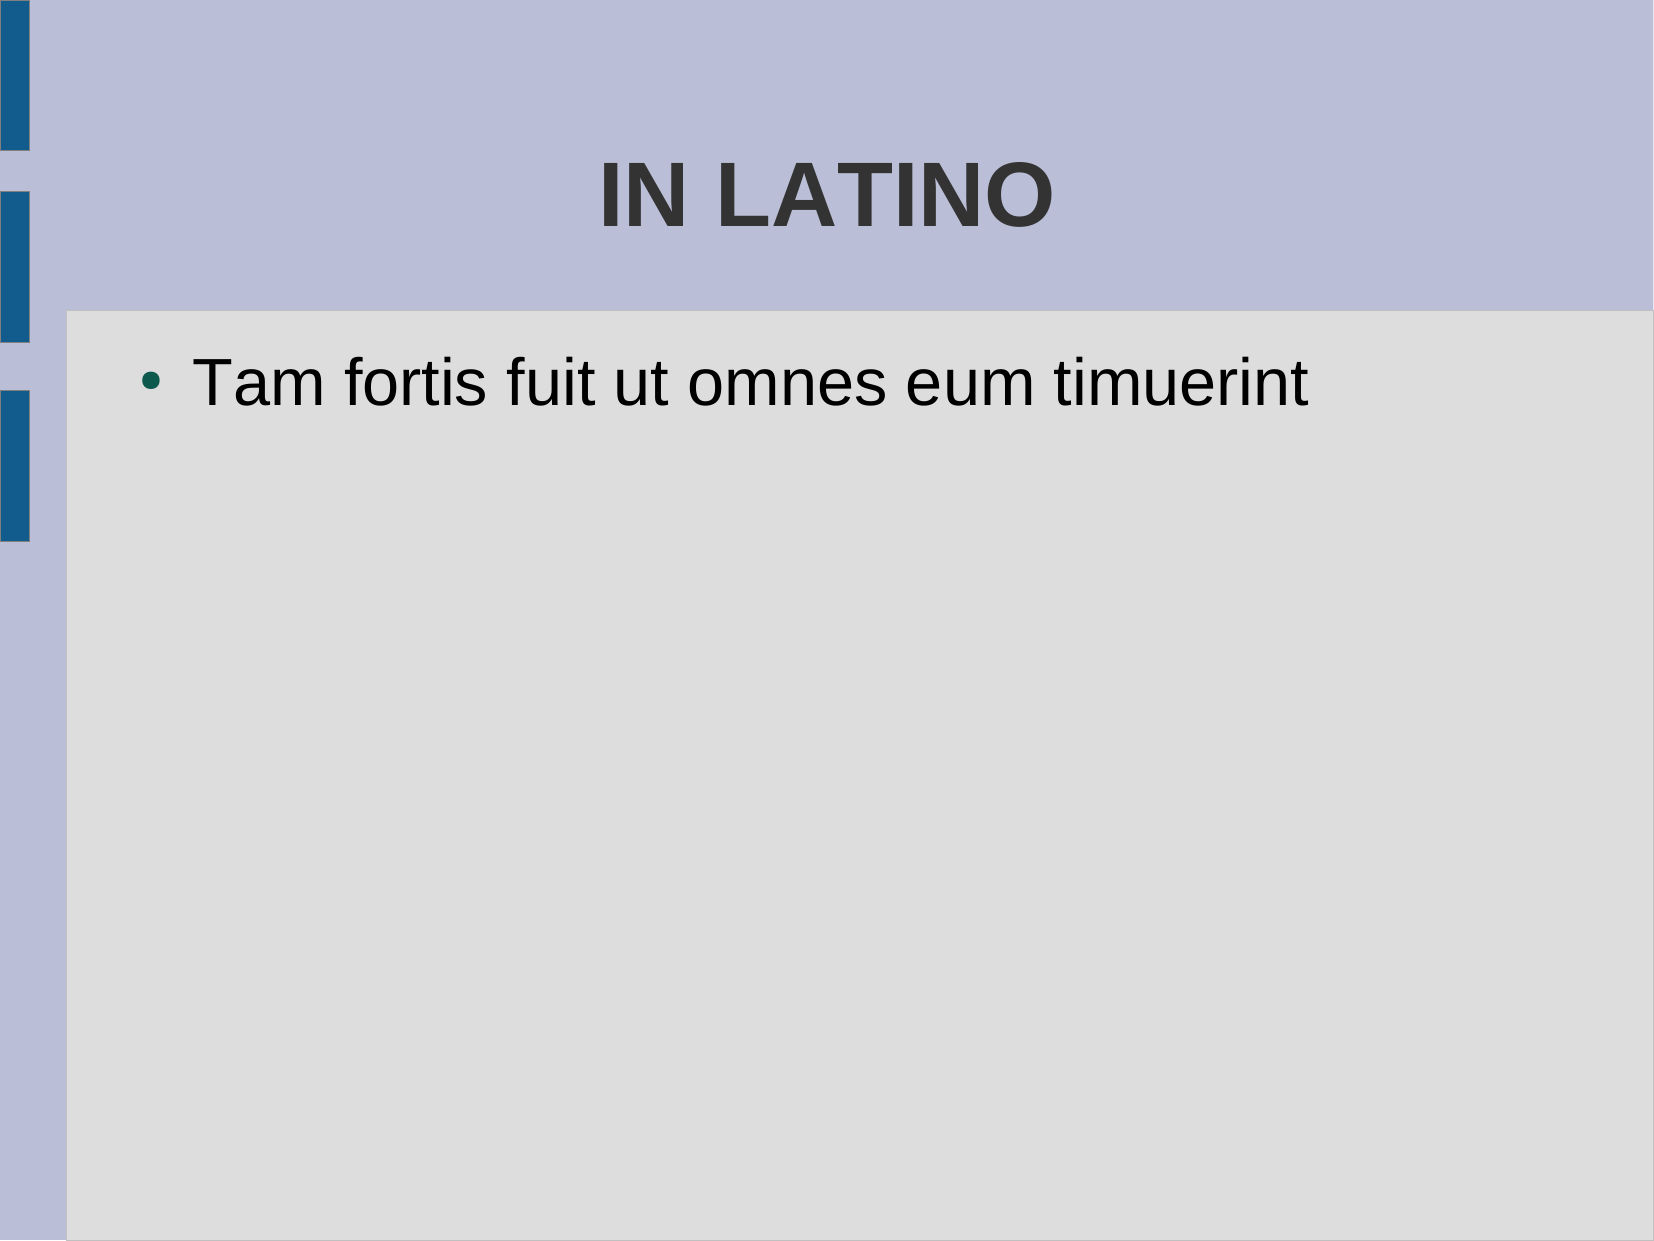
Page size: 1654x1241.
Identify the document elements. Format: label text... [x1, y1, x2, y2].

list Tam fortis fuit ut omnes eum timuerint [121, 344, 1534, 1127]
title IN LATINO [121, 91, 1534, 299]
